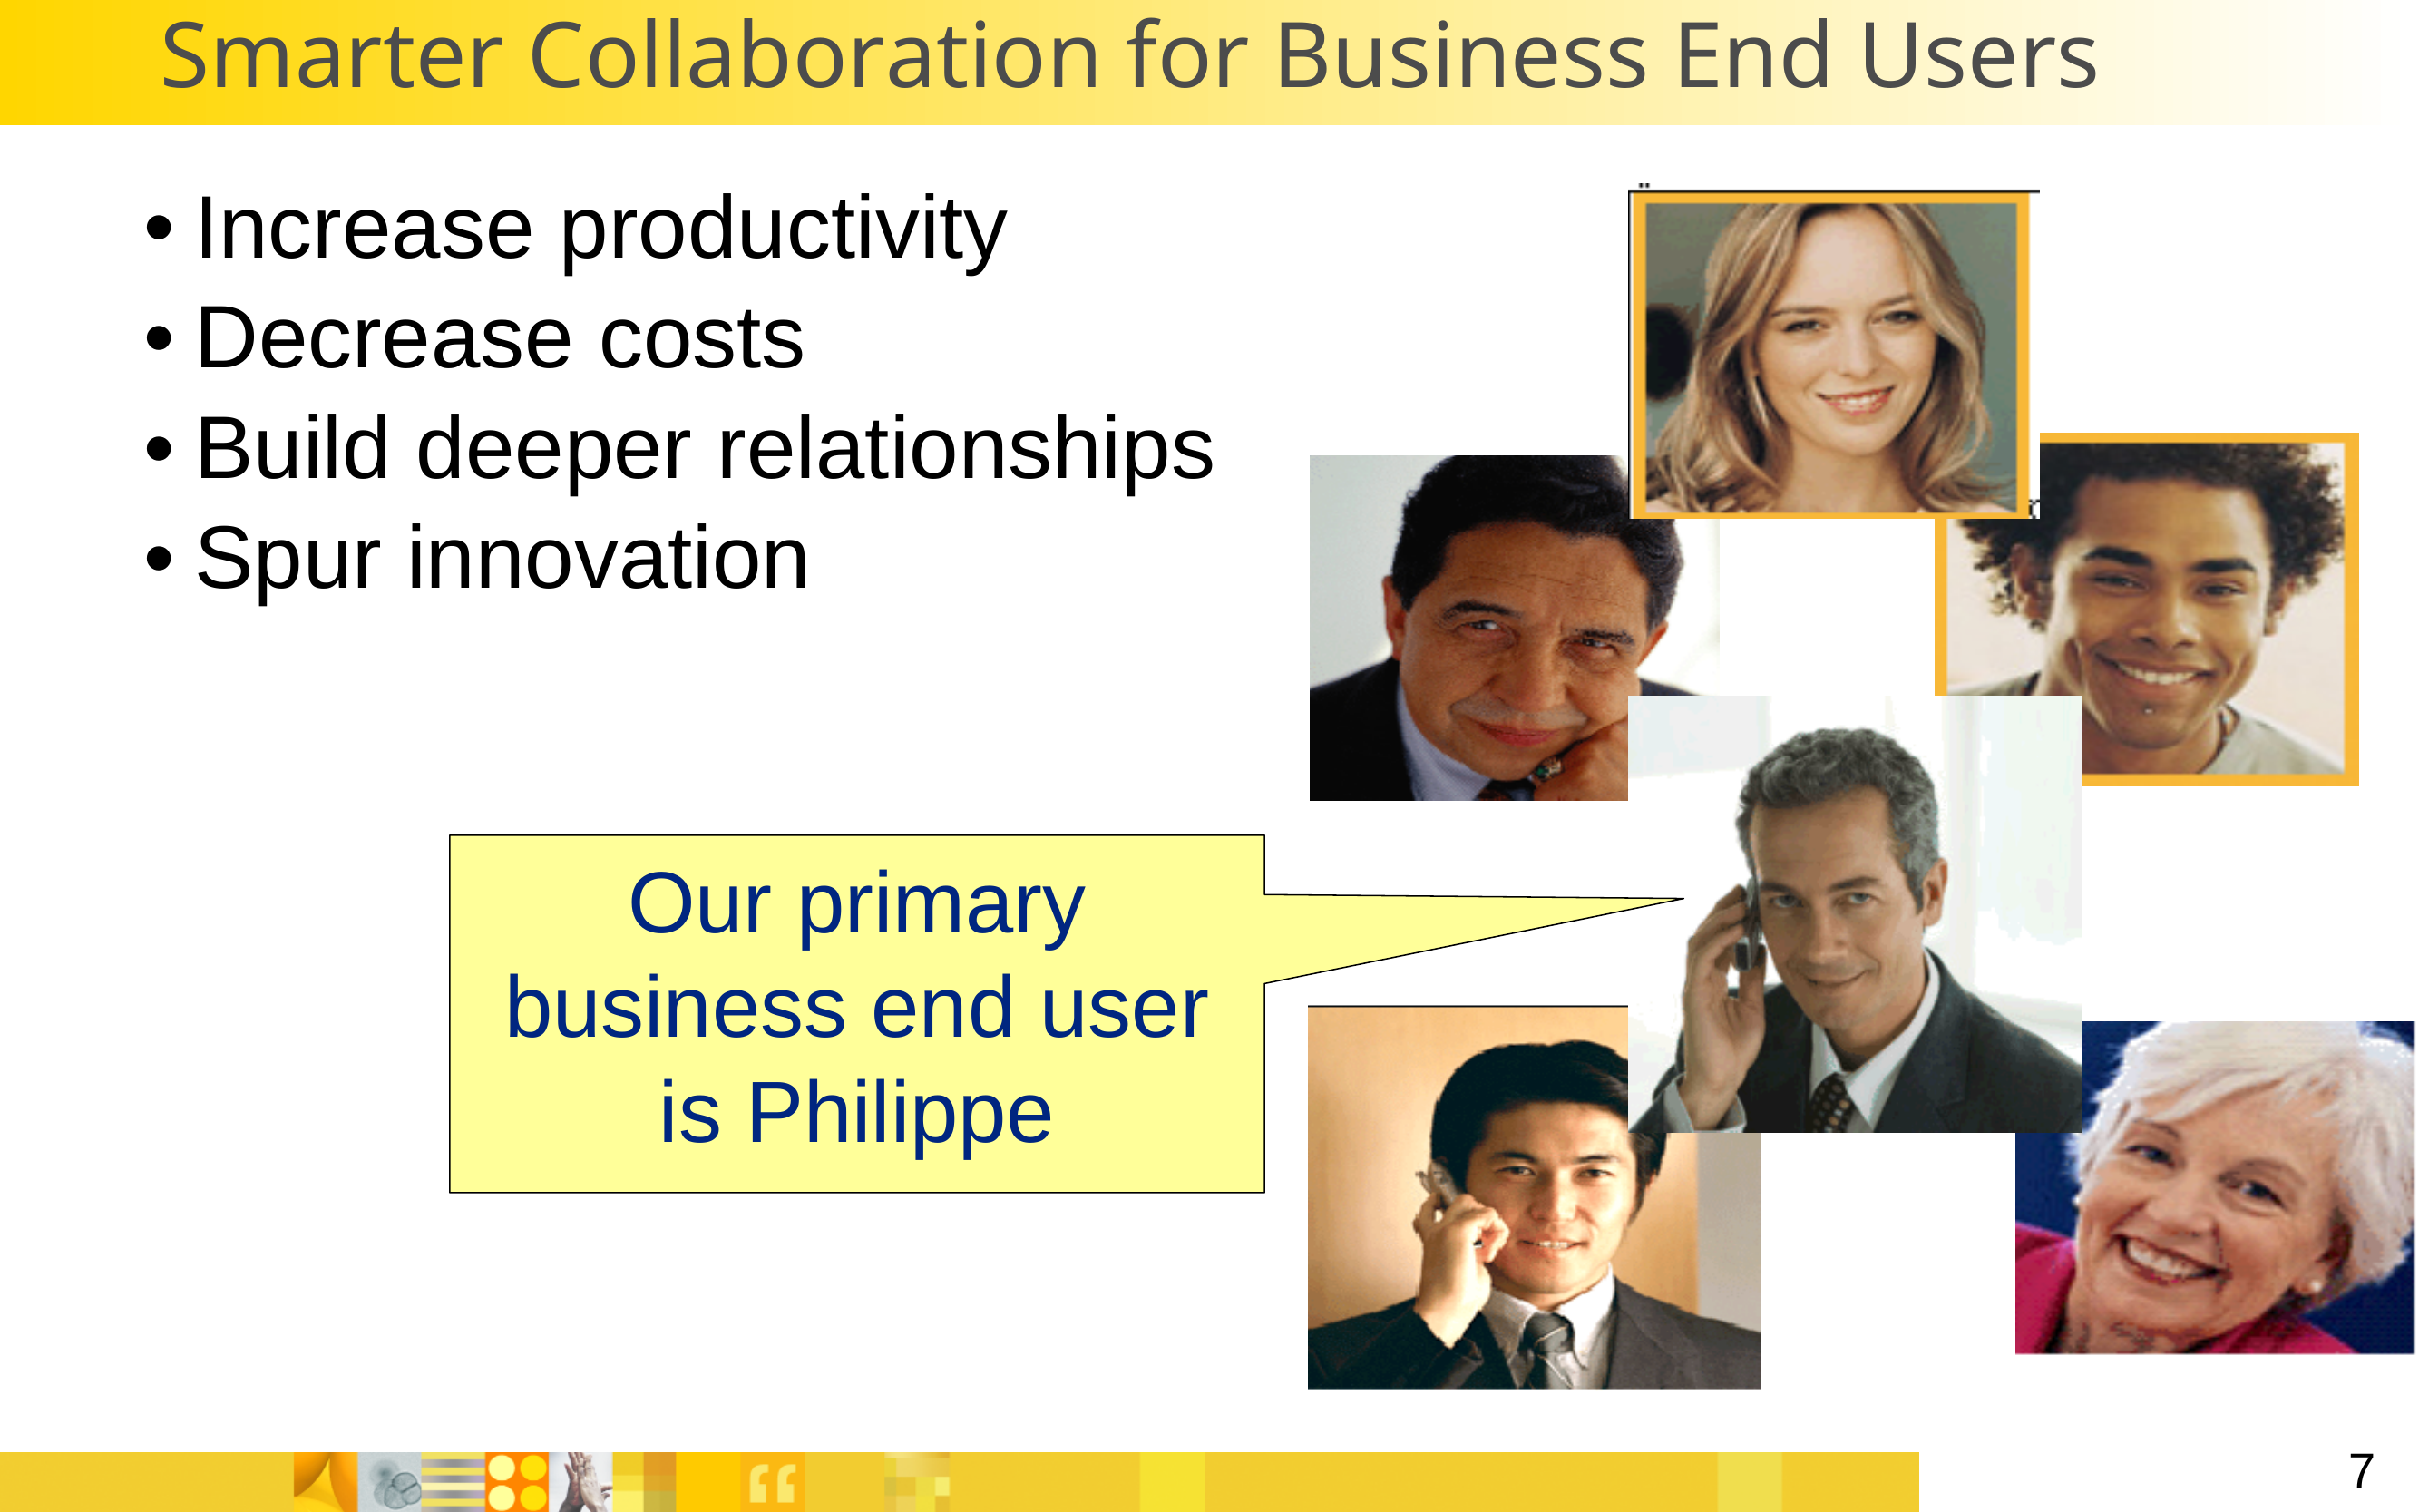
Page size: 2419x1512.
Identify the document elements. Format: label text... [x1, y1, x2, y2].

text_box 1 [1773, 1427, 2399, 1512]
text_box [2015, 1021, 2419, 1358]
text_box [0, 0, 2419, 125]
title Smarter Collaboration for Business End Users [137, 1, 2315, 127]
text_box Our primary business end user is Philippe [449, 834, 1684, 1193]
list Increase productivity Decrease costs Build deeper relationships Spur innovation [121, 177, 1301, 1346]
picture [0, 1452, 1919, 1512]
picture [1308, 183, 2359, 1391]
